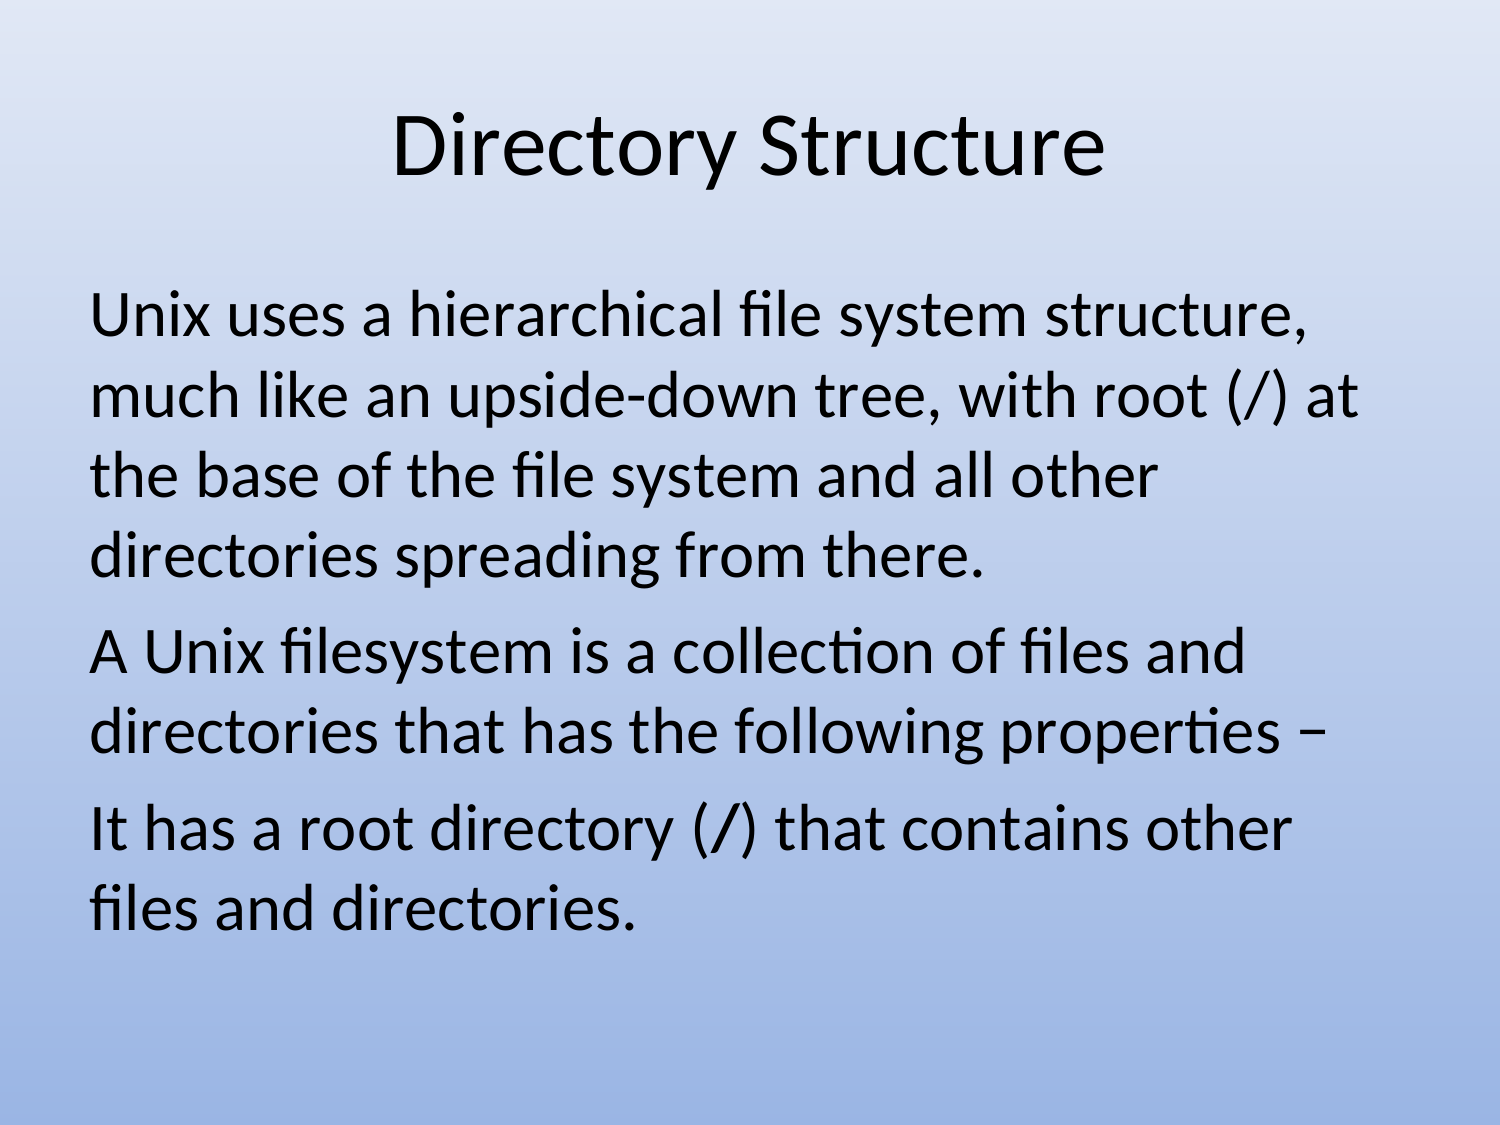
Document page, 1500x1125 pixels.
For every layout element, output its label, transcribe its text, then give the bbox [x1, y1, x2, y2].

list Unix uses a hierarchical file system structure, much like an upside-down tree, with root (/) at the base of the file system and all other directories spreading from there. A Unix filesystem is a collection of files and directories that has the following properties − It has a root directory (/) that contains other files and directories. [75, 262, 1426, 1073]
title Directory Structure [75, 21, 1426, 257]
